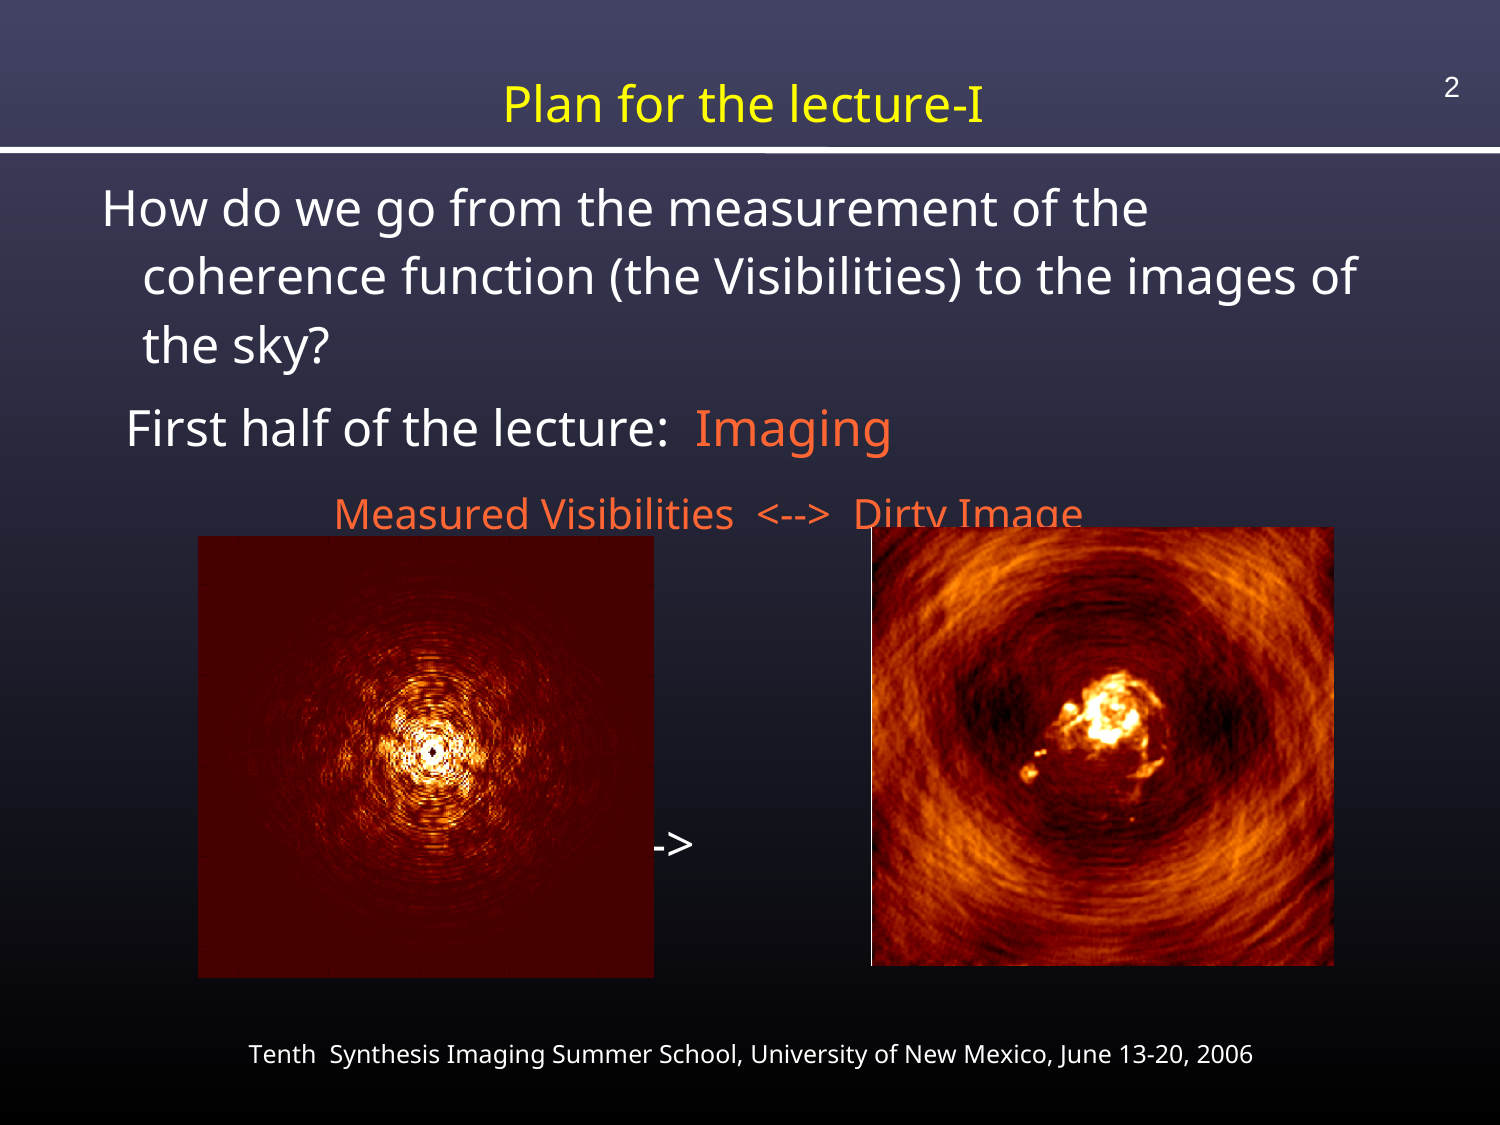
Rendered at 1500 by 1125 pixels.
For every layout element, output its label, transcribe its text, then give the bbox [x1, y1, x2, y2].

title Plan for the lecture-I [112, 41, 1375, 145]
list How do we go from the measurement of the coherence function (the Visibilities) to the images of the sky? First half of the lecture: Imaging Measured Visibilities <--> Dirty Image <--> [101, 173, 1377, 785]
picture [871, 527, 1334, 966]
picture [198, 536, 654, 979]
